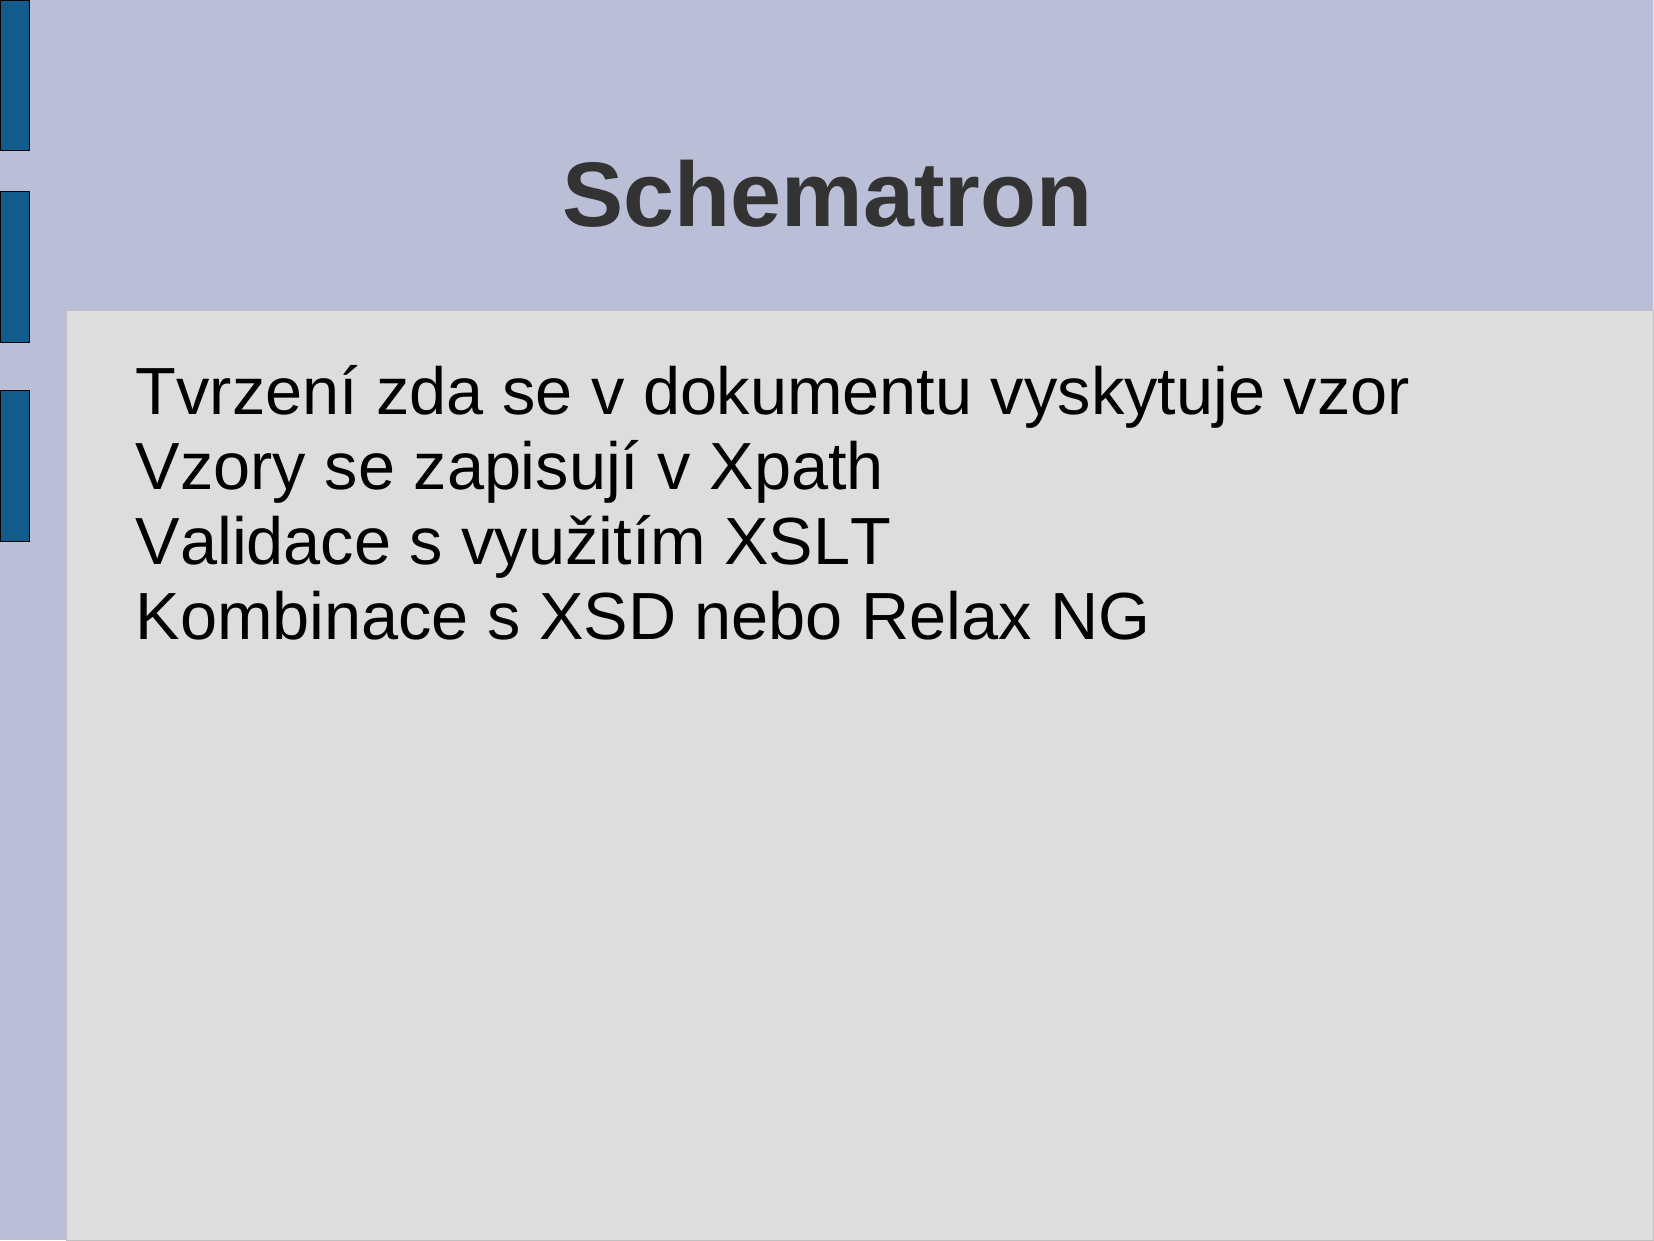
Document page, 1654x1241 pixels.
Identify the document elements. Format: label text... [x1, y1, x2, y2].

title Schematron [121, 91, 1534, 299]
list Tvrzení zda se v dokumentu vyskytuje vzor Vzory se zapisují v Xpath Validace s využitím XSLT Kombinace s XSD nebo Relax NG [118, 354, 1531, 1121]
